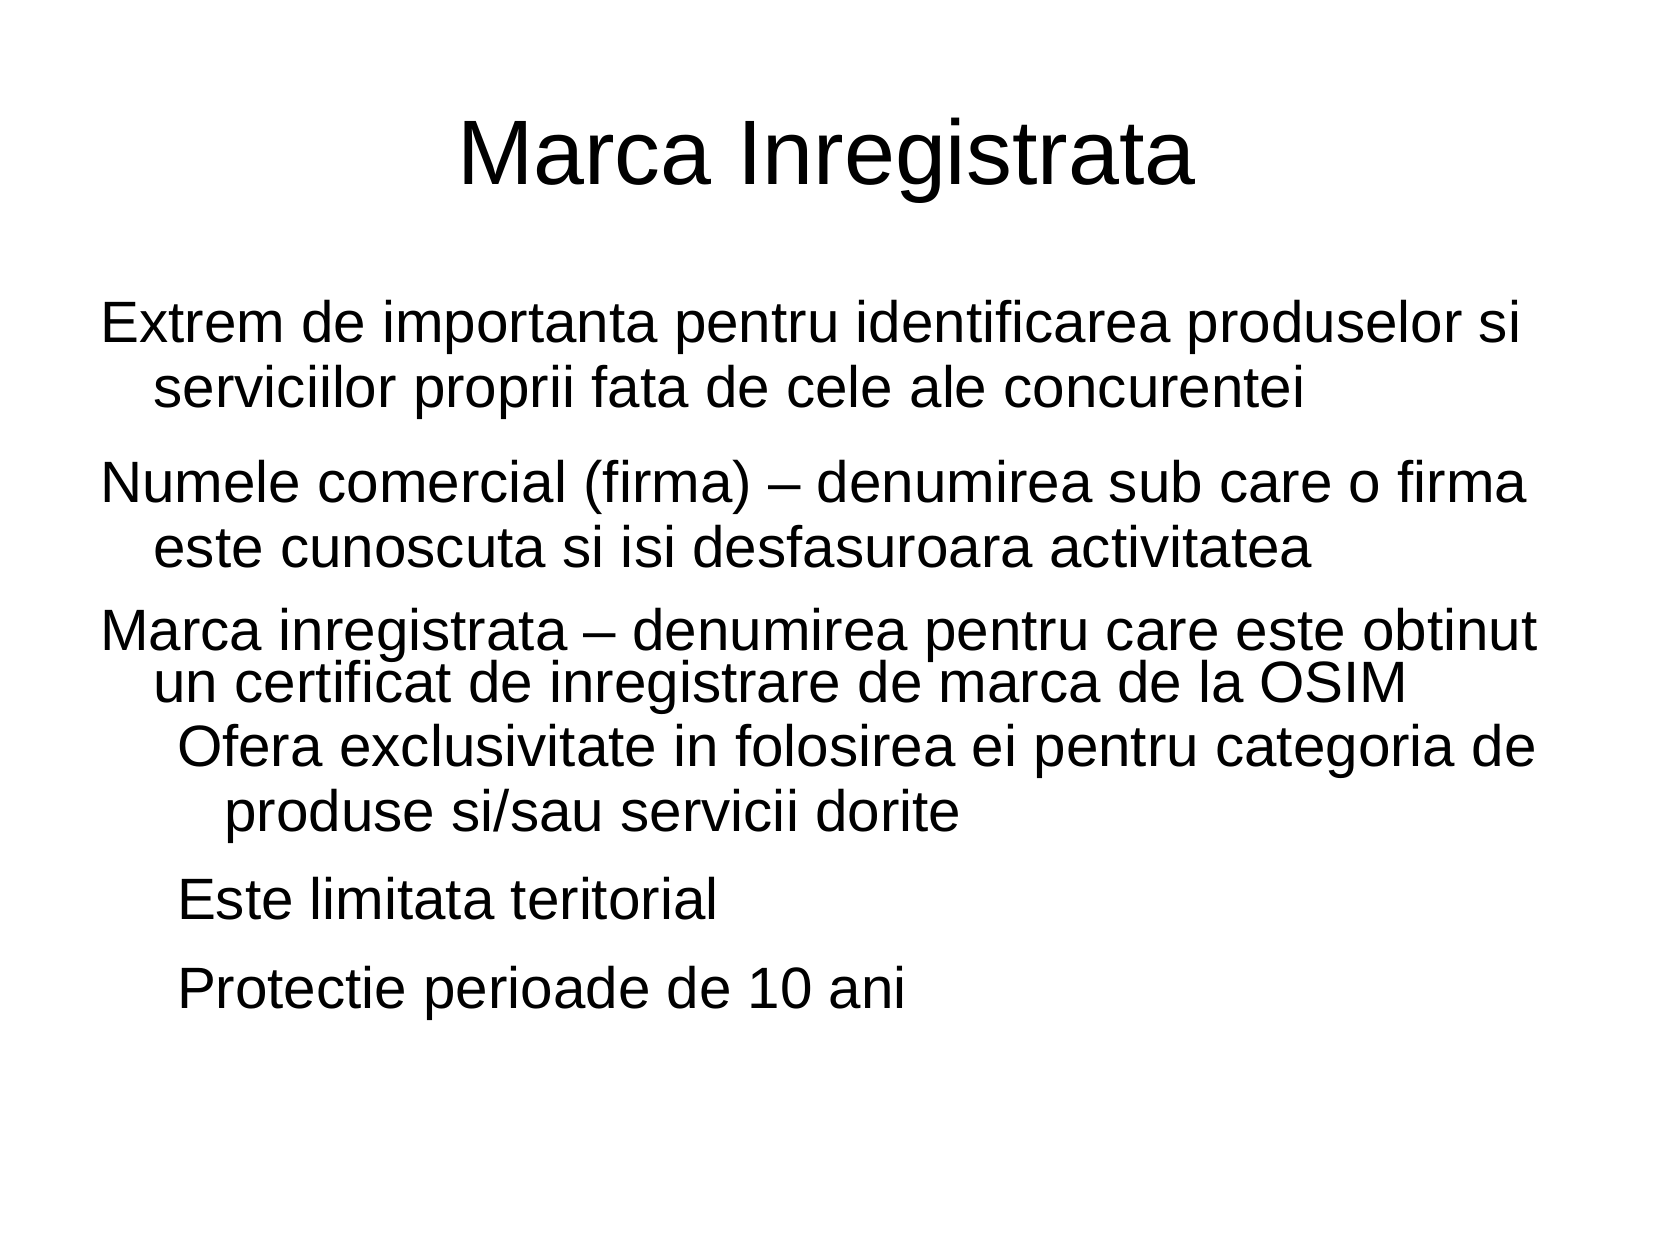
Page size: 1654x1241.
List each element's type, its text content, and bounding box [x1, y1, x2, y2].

title Marca Inregistrata [82, 49, 1571, 257]
list Extrem de importanta pentru identificarea produselor si serviciilor proprii fata de cele ale concurentei Numele comercial (firma) – denumirea sub care o firma este cunoscuta si isi desfasuroara activitatea Marca inregistrata – denumirea pentru care este obtinut un certificat de inregistrare de marca de la OSIM Ofera exclusivitate in folosirea ei pentru categoria de produse si/sau servicii dorite Este limitata teritorial Protectie perioade de 10 ani [82, 290, 1571, 1109]
